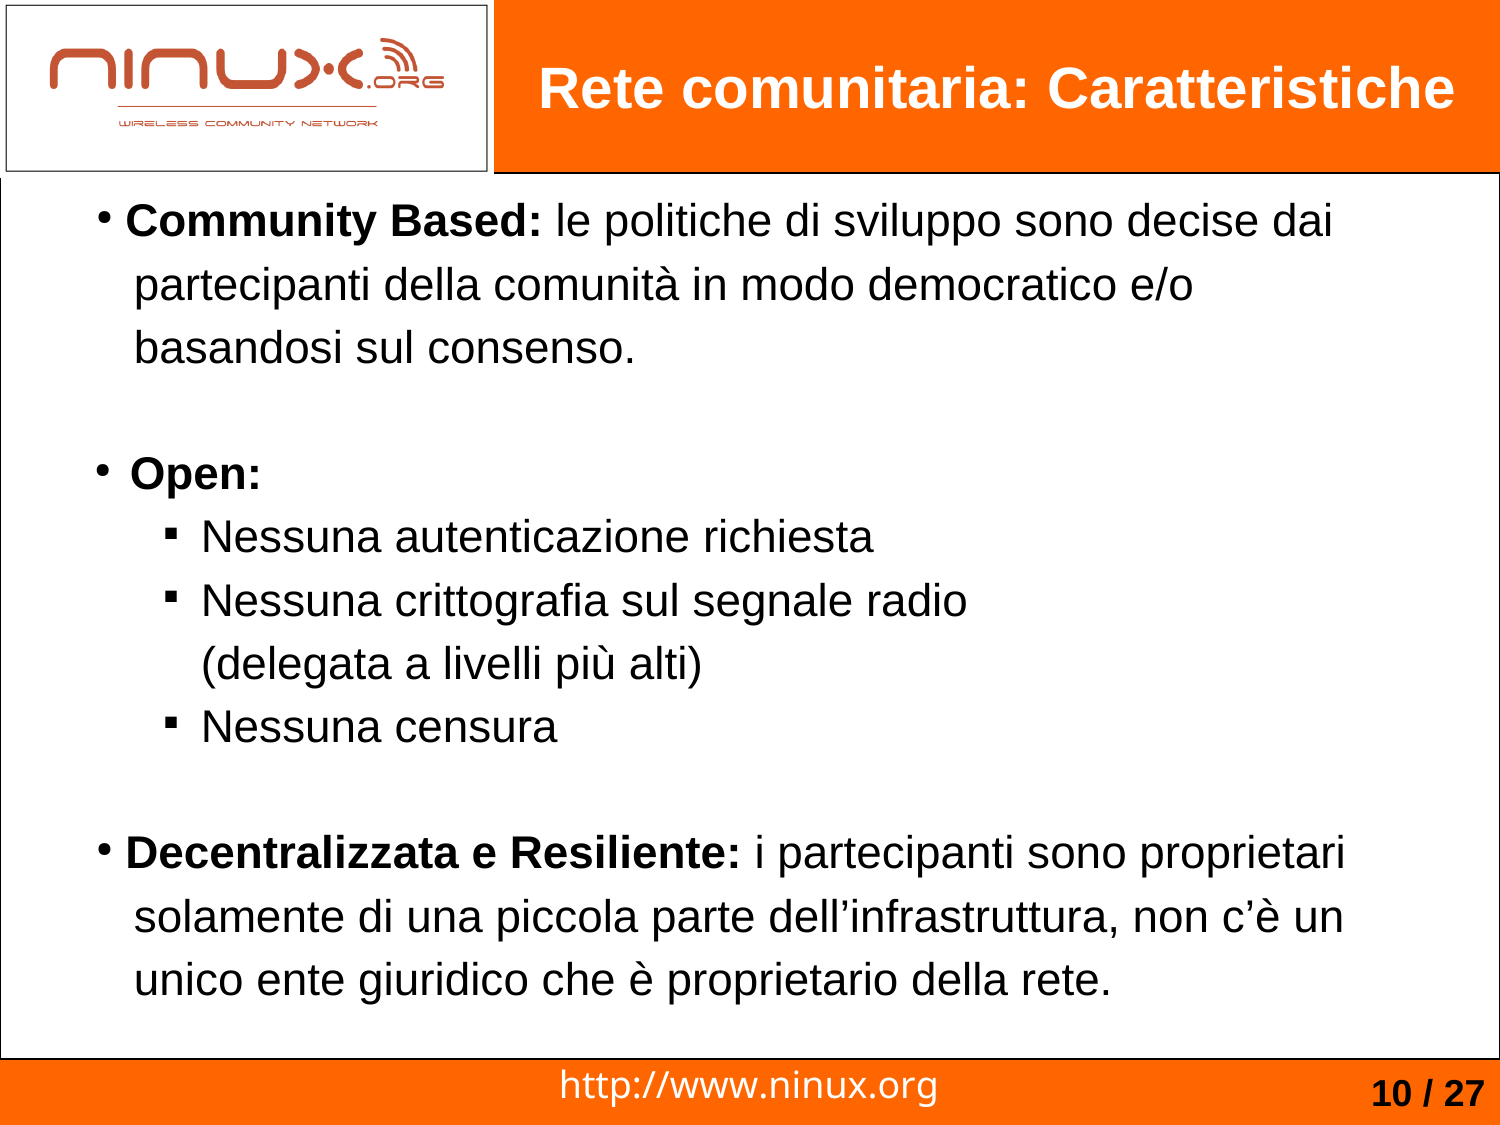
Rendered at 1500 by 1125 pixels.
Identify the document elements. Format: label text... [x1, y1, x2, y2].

text_box http://www.ninux.org [0, 1053, 1500, 1125]
text_box Community Based: le politiche di sviluppo sono decise dai partecipanti della comunità in modo democratico e/o basandosi sul consenso. Open: Nessuna autenticazione richiesta Nessuna crittografia sul segnale radio (delegata a livelli più alti) Nessuna censura Decentralizzata e Resiliente: i partecipanti sono proprietari solamente di una piccola parte dell’infrastruttura, non c’è un unico ente giuridico che è proprietario della rete. [59, 182, 1416, 982]
text_box <numero> / 27 [1257, 1061, 1500, 1125]
picture [0, 0, 494, 178]
title Rete comunitaria: Caratteristiche [495, 17, 1500, 160]
